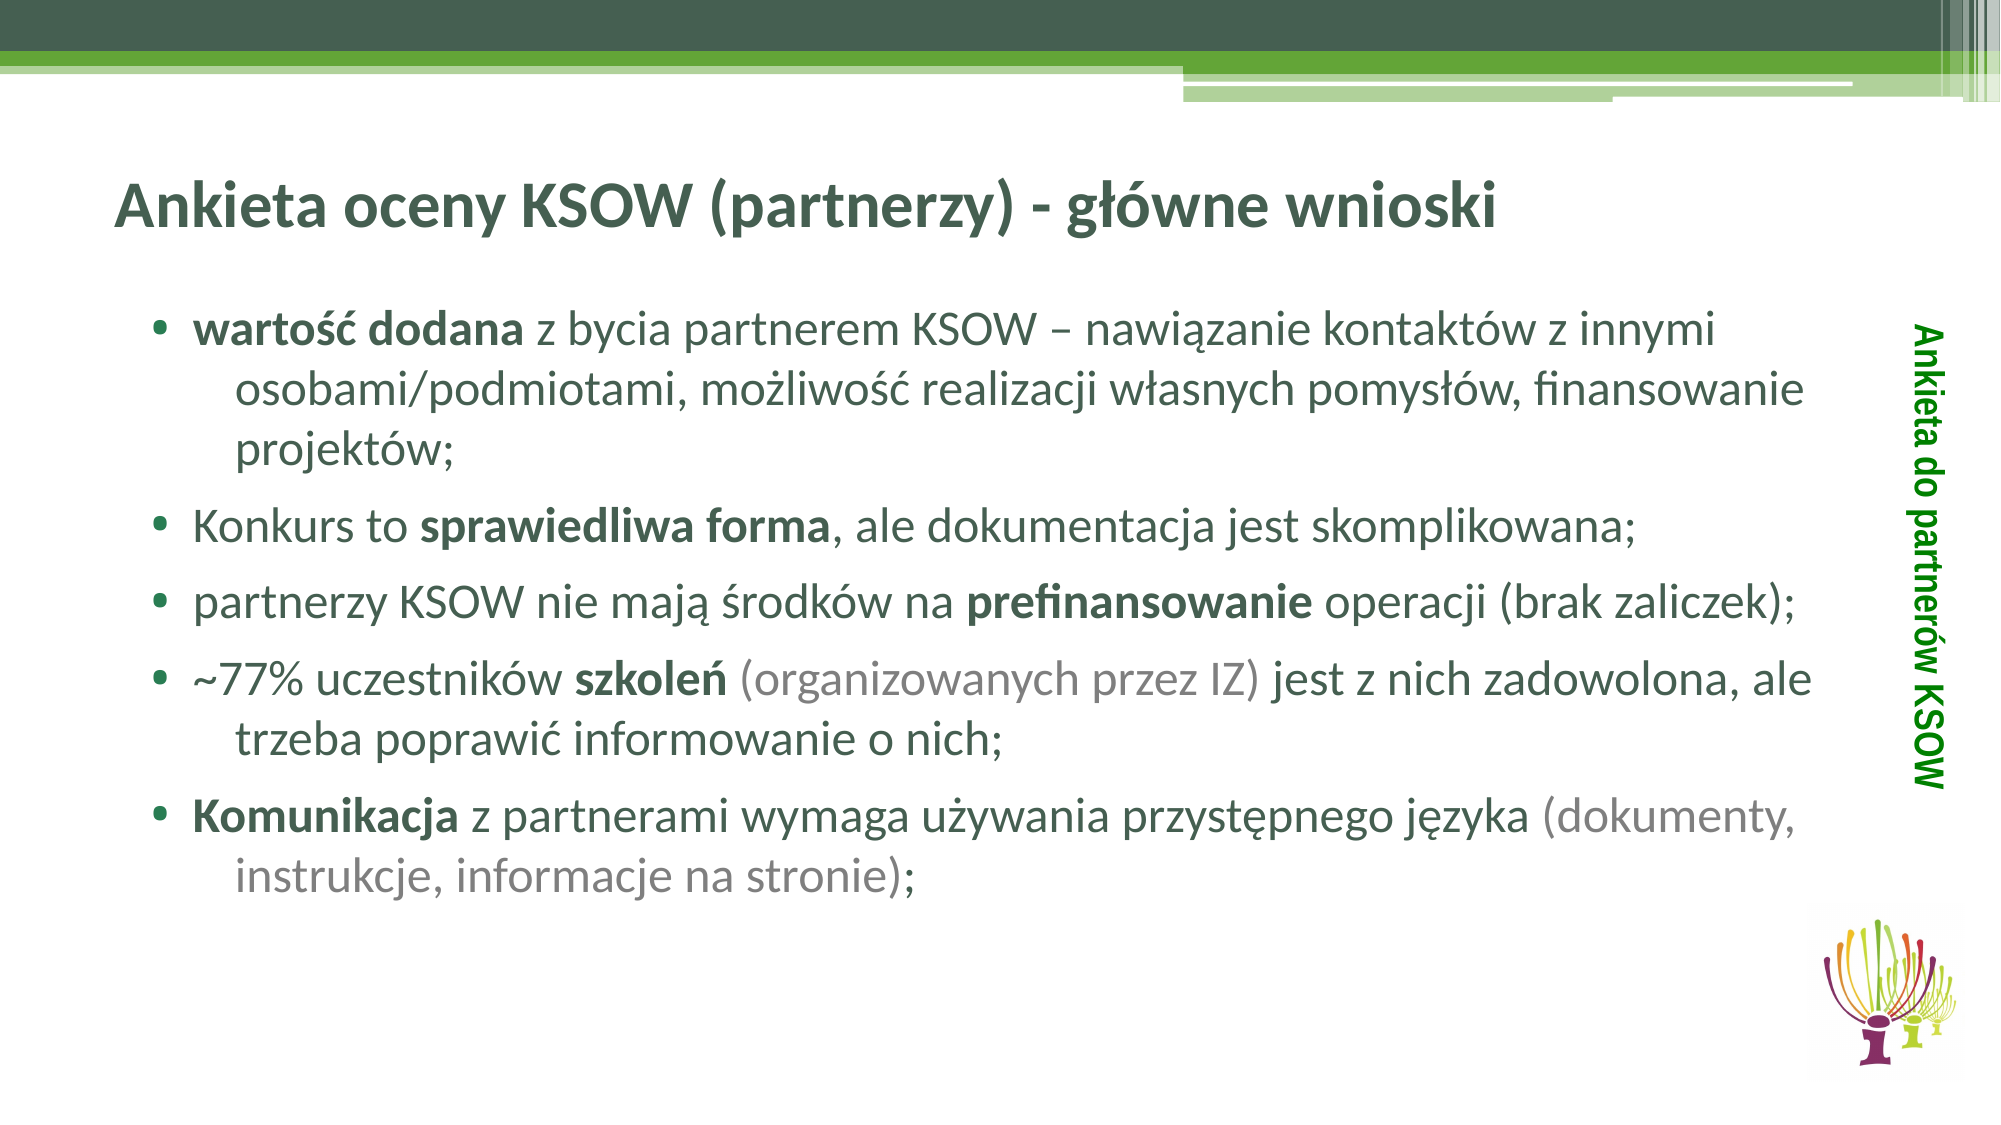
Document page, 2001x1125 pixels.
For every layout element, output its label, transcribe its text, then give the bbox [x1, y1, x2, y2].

title Ankieta oceny KSOW (partnerzy) - główne wnioski [99, 113, 1898, 288]
text_box Ankieta do partnerów KSOW [1898, 113, 1965, 1001]
list wartość dodana z bycia partnerem KSOW – nawiązanie kontaktów z innymi osobami/podmiotami, możliwość realizacji własnych pomysłów, finansowanie projektów; Konkurs to sprawiedliwa forma, ale dokumentacja jest skomplikowana; partnerzy KSOW nie mają środków na prefinansowanie operacji (brak zaliczek); ~77% uczestników szkoleń (organizowanych przez IZ) jest z nich zadowolona, ale trzeba poprawić informowanie o nich; Komunikacja z partnerami wymaga używania przystępnego języka (dokumenty, instrukcje, informacje na stronie); [99, 288, 1900, 1001]
picture [1807, 1001, 1965, 1082]
